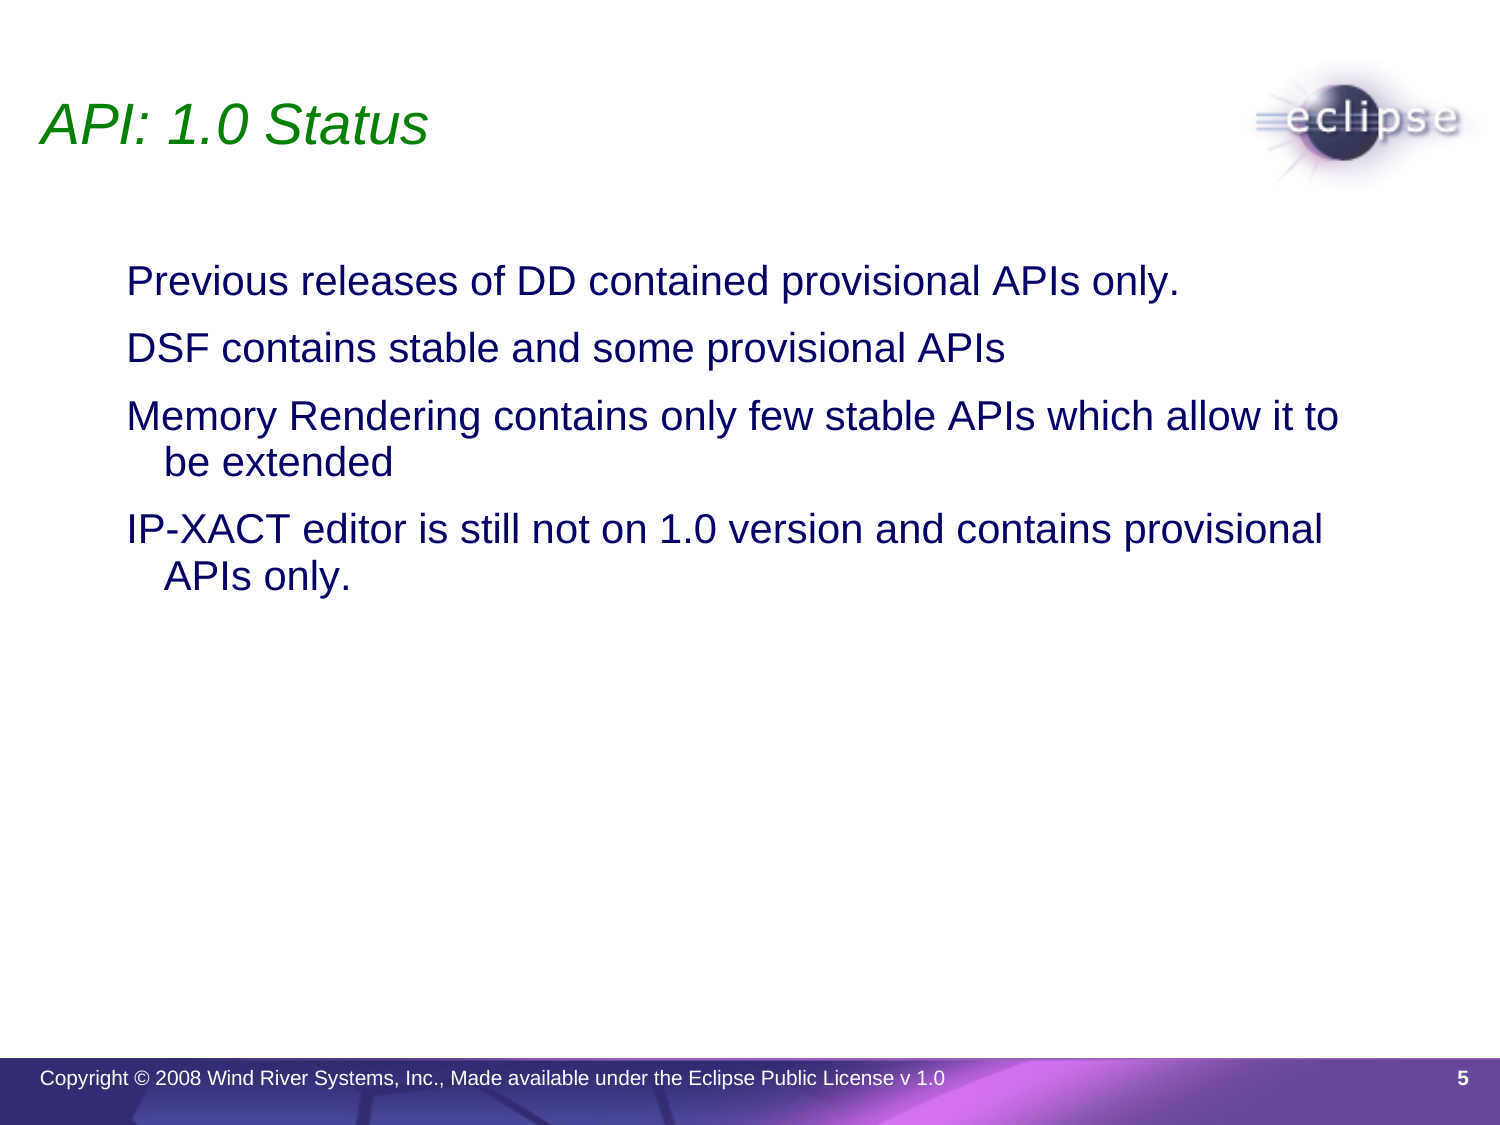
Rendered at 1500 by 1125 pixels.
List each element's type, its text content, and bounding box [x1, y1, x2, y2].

list Previous releases of DD contained provisional APIs only. DSF contains stable and some provisional APIs Memory Rendering contains only few stable APIs which allow it to be extended IP-XACT editor is still not on 1.0 version and contains provisional APIs only. [111, 250, 1388, 938]
title API: 1.0 Status [26, 90, 1223, 172]
picture [1222, 60, 1500, 191]
text_box <number> [1133, 1059, 1484, 1100]
picture [0, 1058, 1500, 1125]
